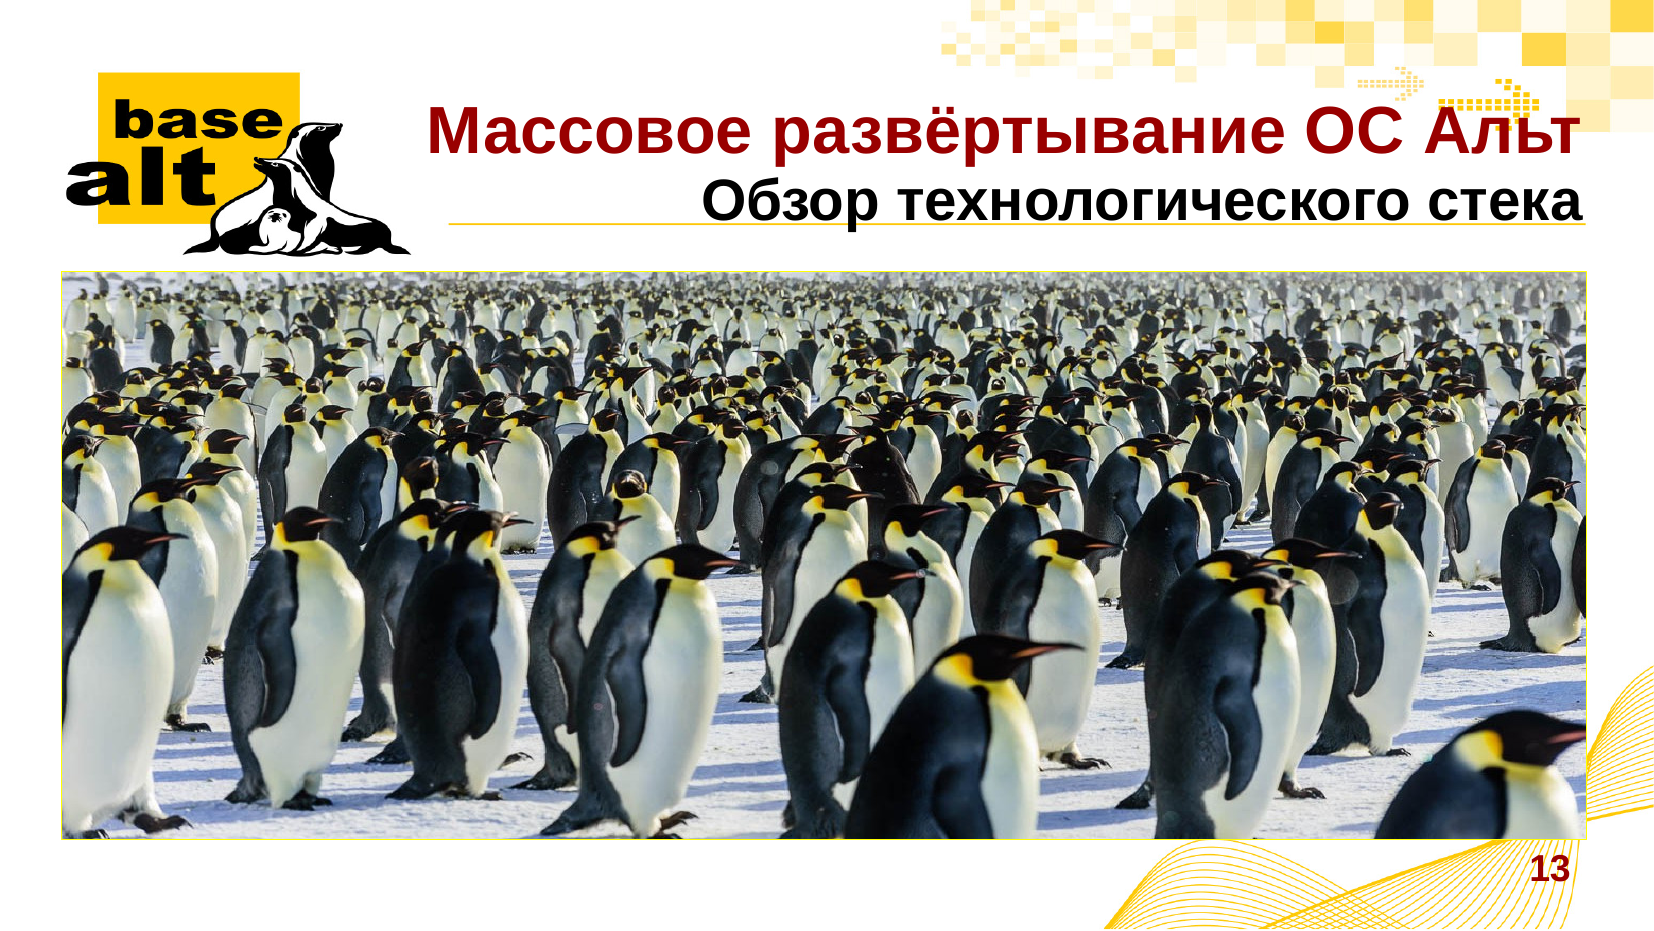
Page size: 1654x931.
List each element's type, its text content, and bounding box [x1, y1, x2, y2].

title Массовое развёртывание ОС Альт Обзор технологического стека [372, 81, 1583, 245]
picture [0, 0, 1654, 931]
